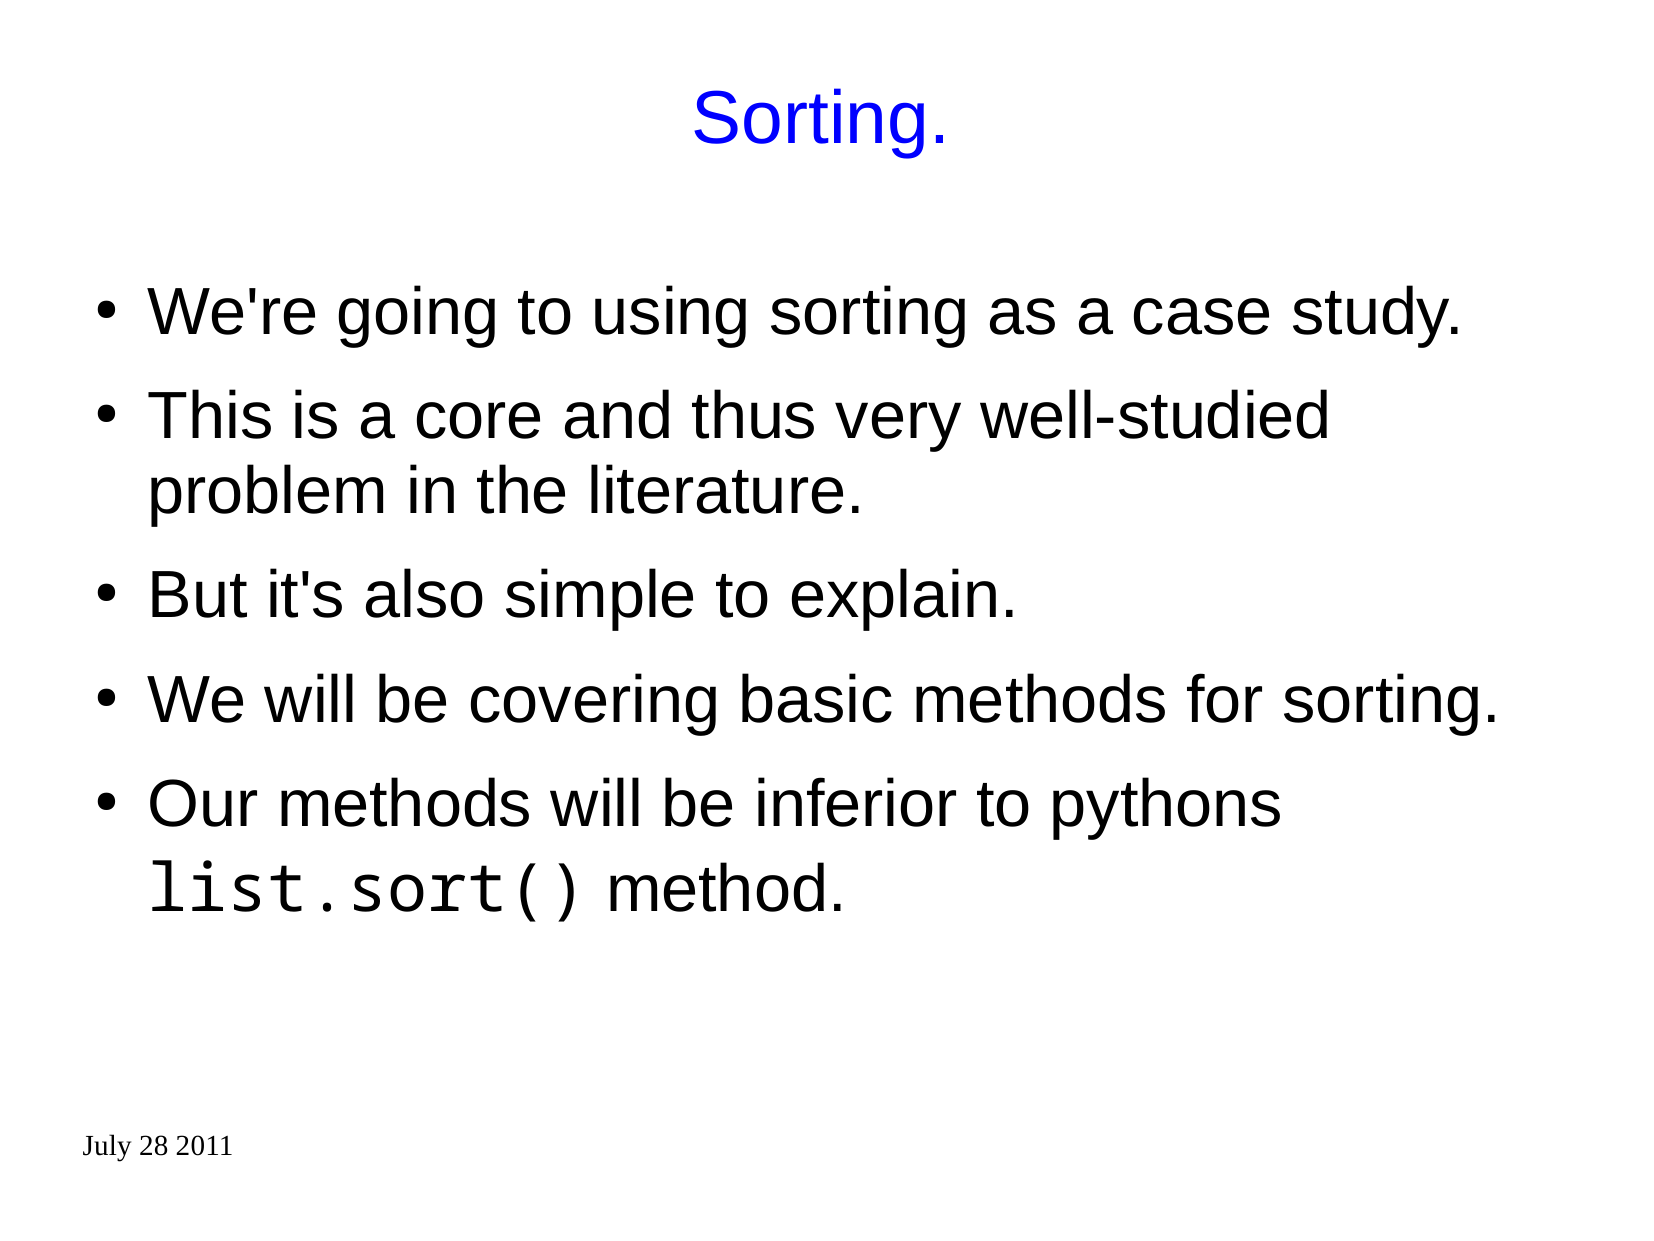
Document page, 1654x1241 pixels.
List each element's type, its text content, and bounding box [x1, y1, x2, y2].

list We're going to using sorting as a case study. This is a core and thus very well-studied problem in the literature. But it's also simple to explain. We will be covering basic methods for sorting. Our methods will be inferior to pythons list.sort() method. [76, 274, 1565, 1093]
title Sorting. [76, 58, 1565, 178]
